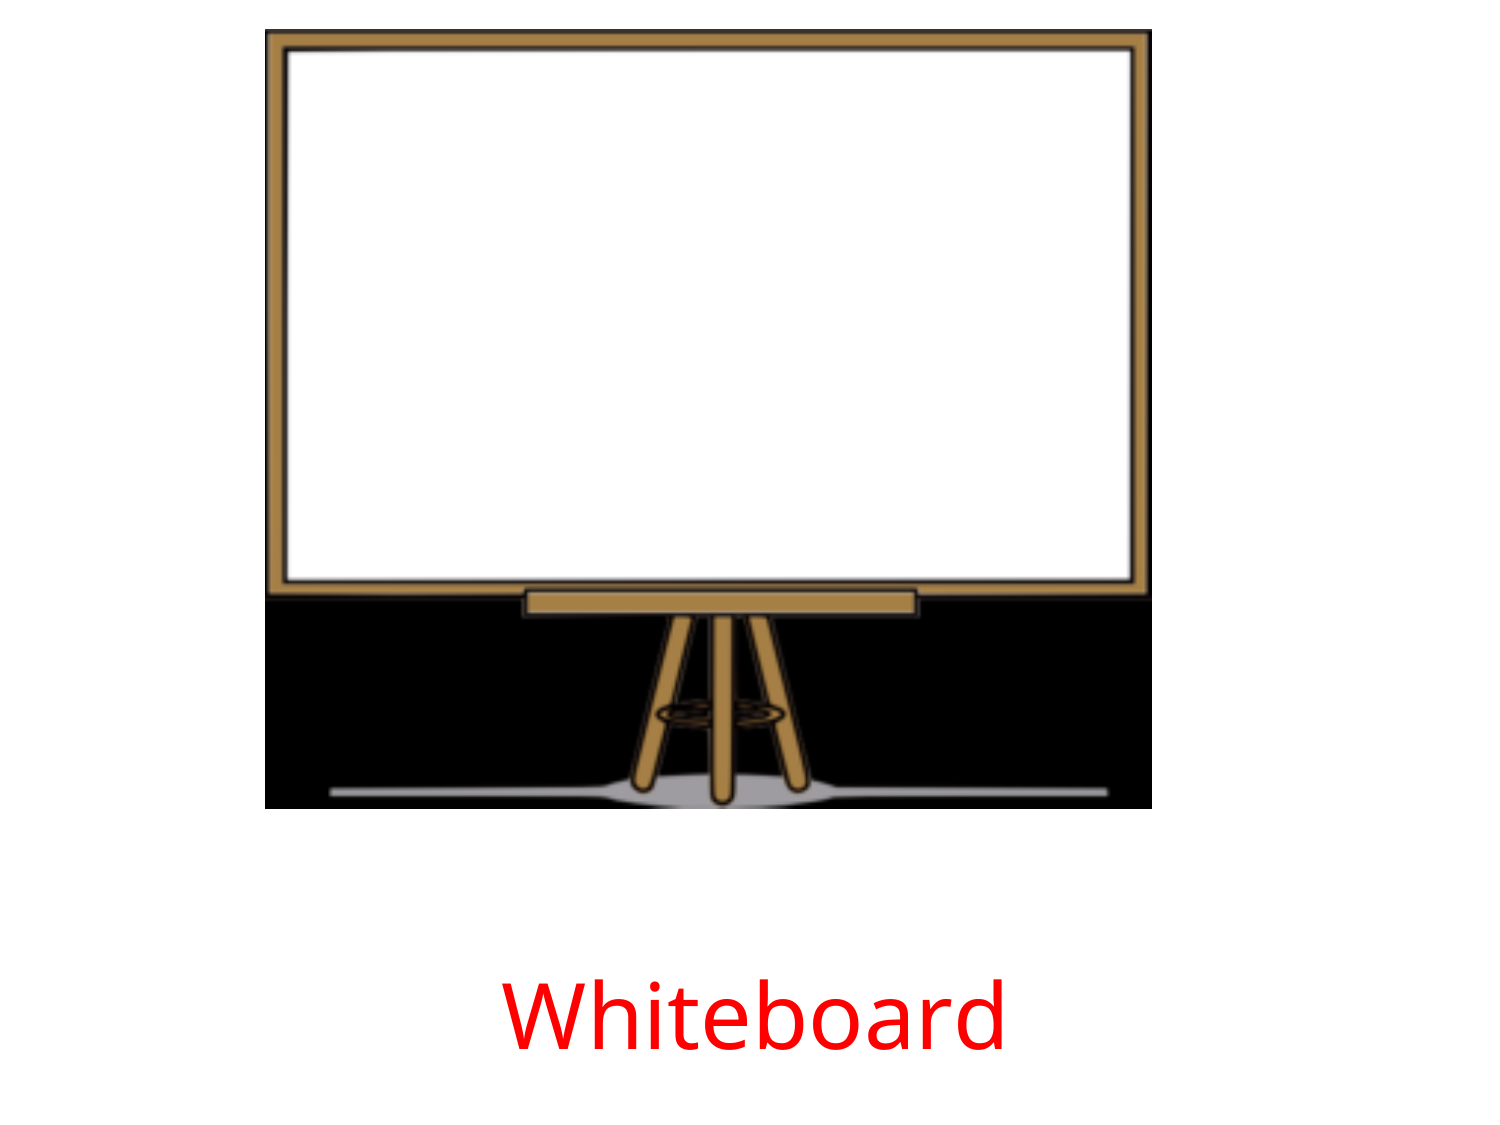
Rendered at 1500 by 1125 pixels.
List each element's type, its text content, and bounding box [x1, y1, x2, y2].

picture [265, 29, 1152, 810]
text_box Whiteboard [99, 949, 1413, 1076]
